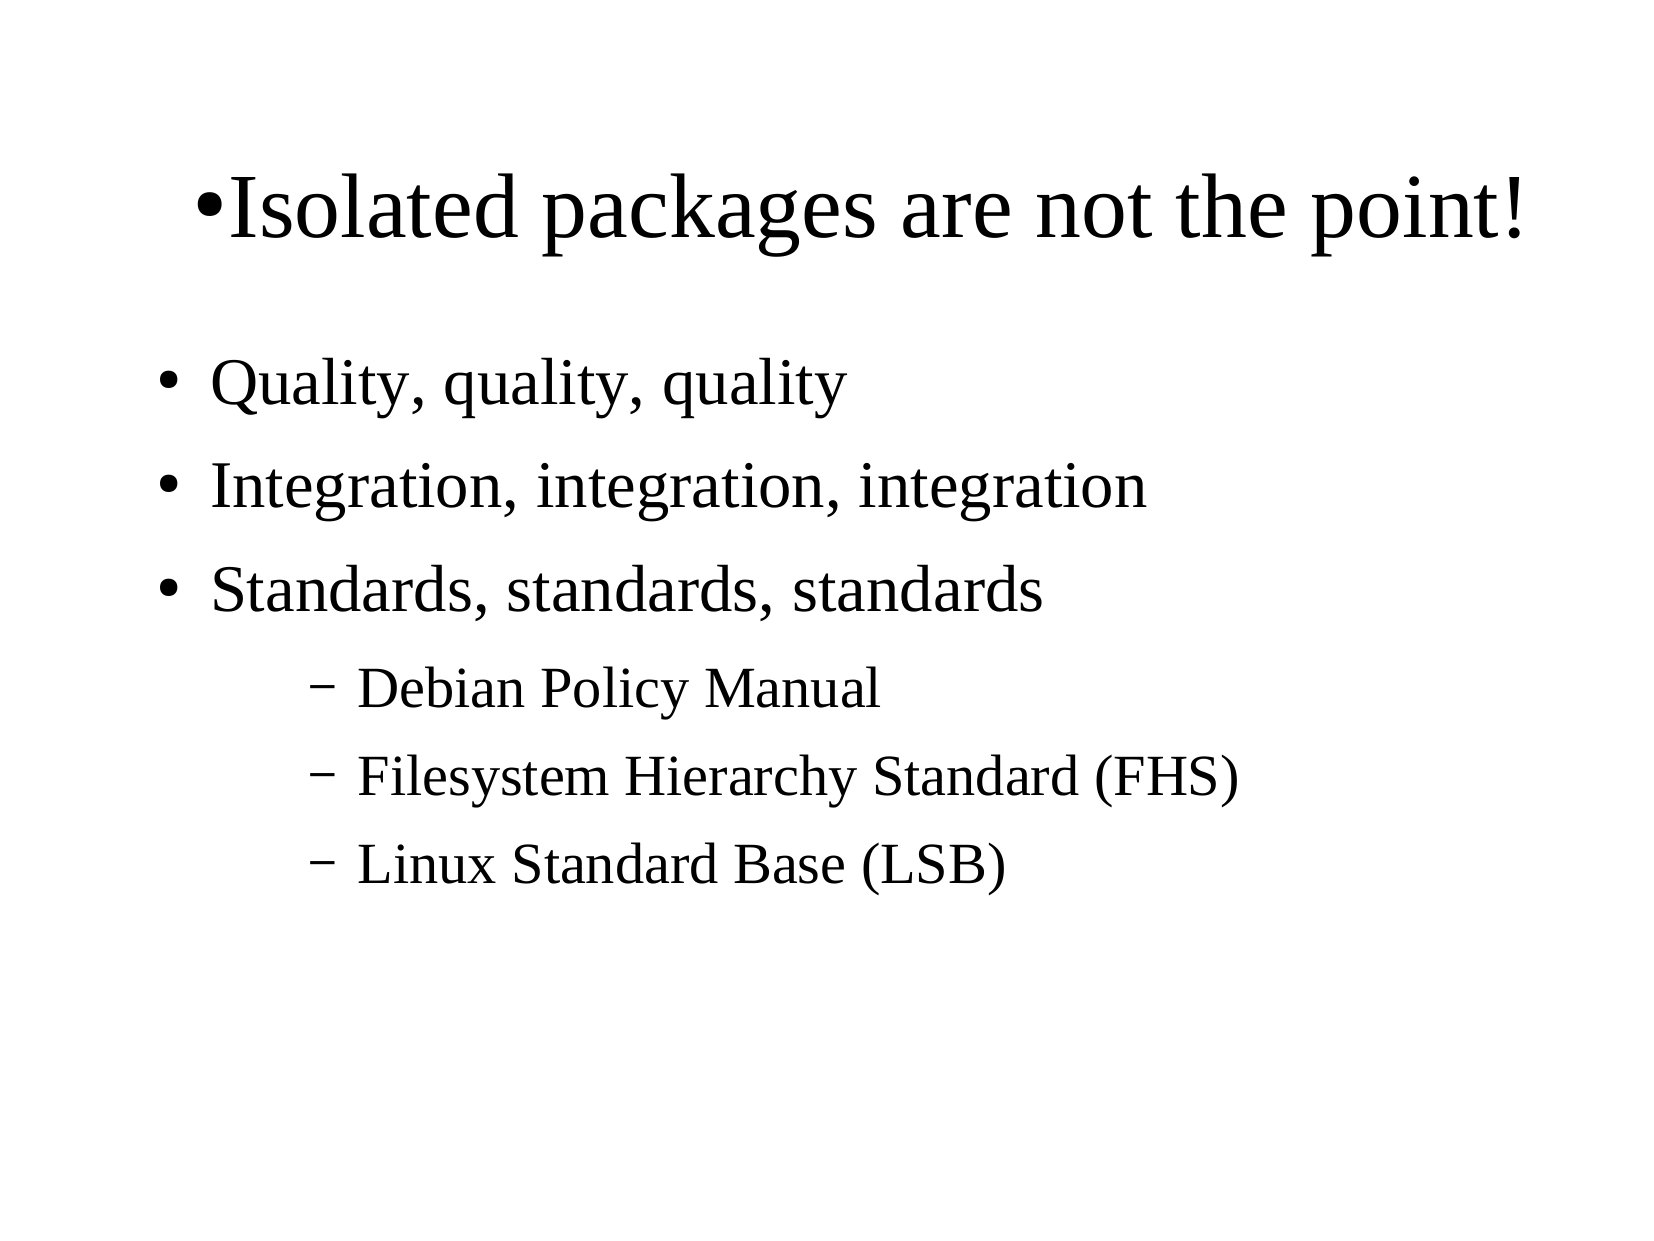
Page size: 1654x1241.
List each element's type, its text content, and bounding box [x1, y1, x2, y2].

list Quality, quality, quality Integration, integration, integration Standards, standards, standards Debian Policy Manual Filesystem Hierarchy Standard (FHS) Linux Standard Base (LSB) [121, 344, 1534, 1139]
title Isolated packages are not the point! [121, 102, 1534, 311]
